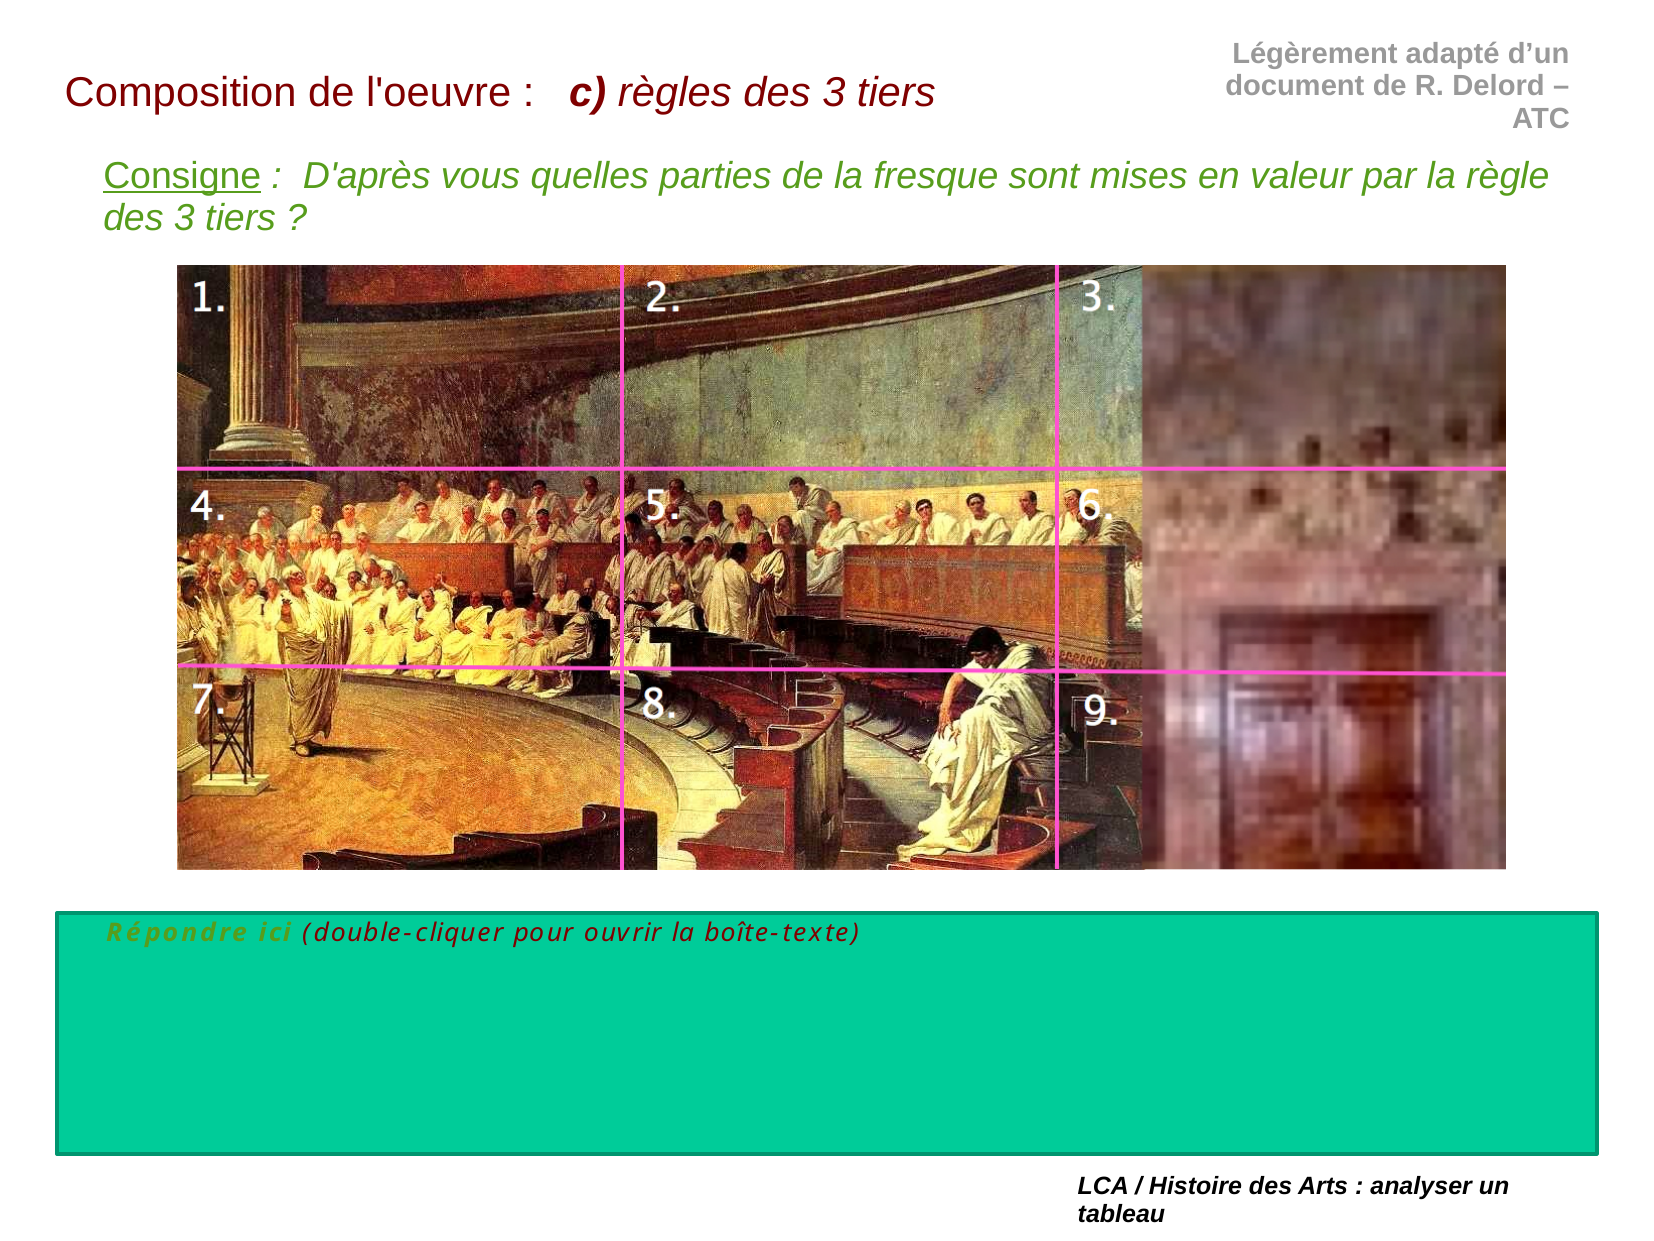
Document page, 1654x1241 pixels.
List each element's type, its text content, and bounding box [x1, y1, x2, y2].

picture [177, 265, 1506, 870]
chart [59, 915, 1595, 1152]
title  Composition de l'oeuvre : c) règles des 3 tiers [59, 29, 1548, 163]
text_box Consigne : D'après vous quelles parties de la fresque sont mises en valeur par la règle des 3 tiers ? [88, 147, 1624, 266]
text_box LCA / Histoire des Arts : analyser un tableau [1062, 1163, 1612, 1211]
text_box Légèrement adapté d’un document de R. Delord – ATC [1210, 29, 1612, 78]
